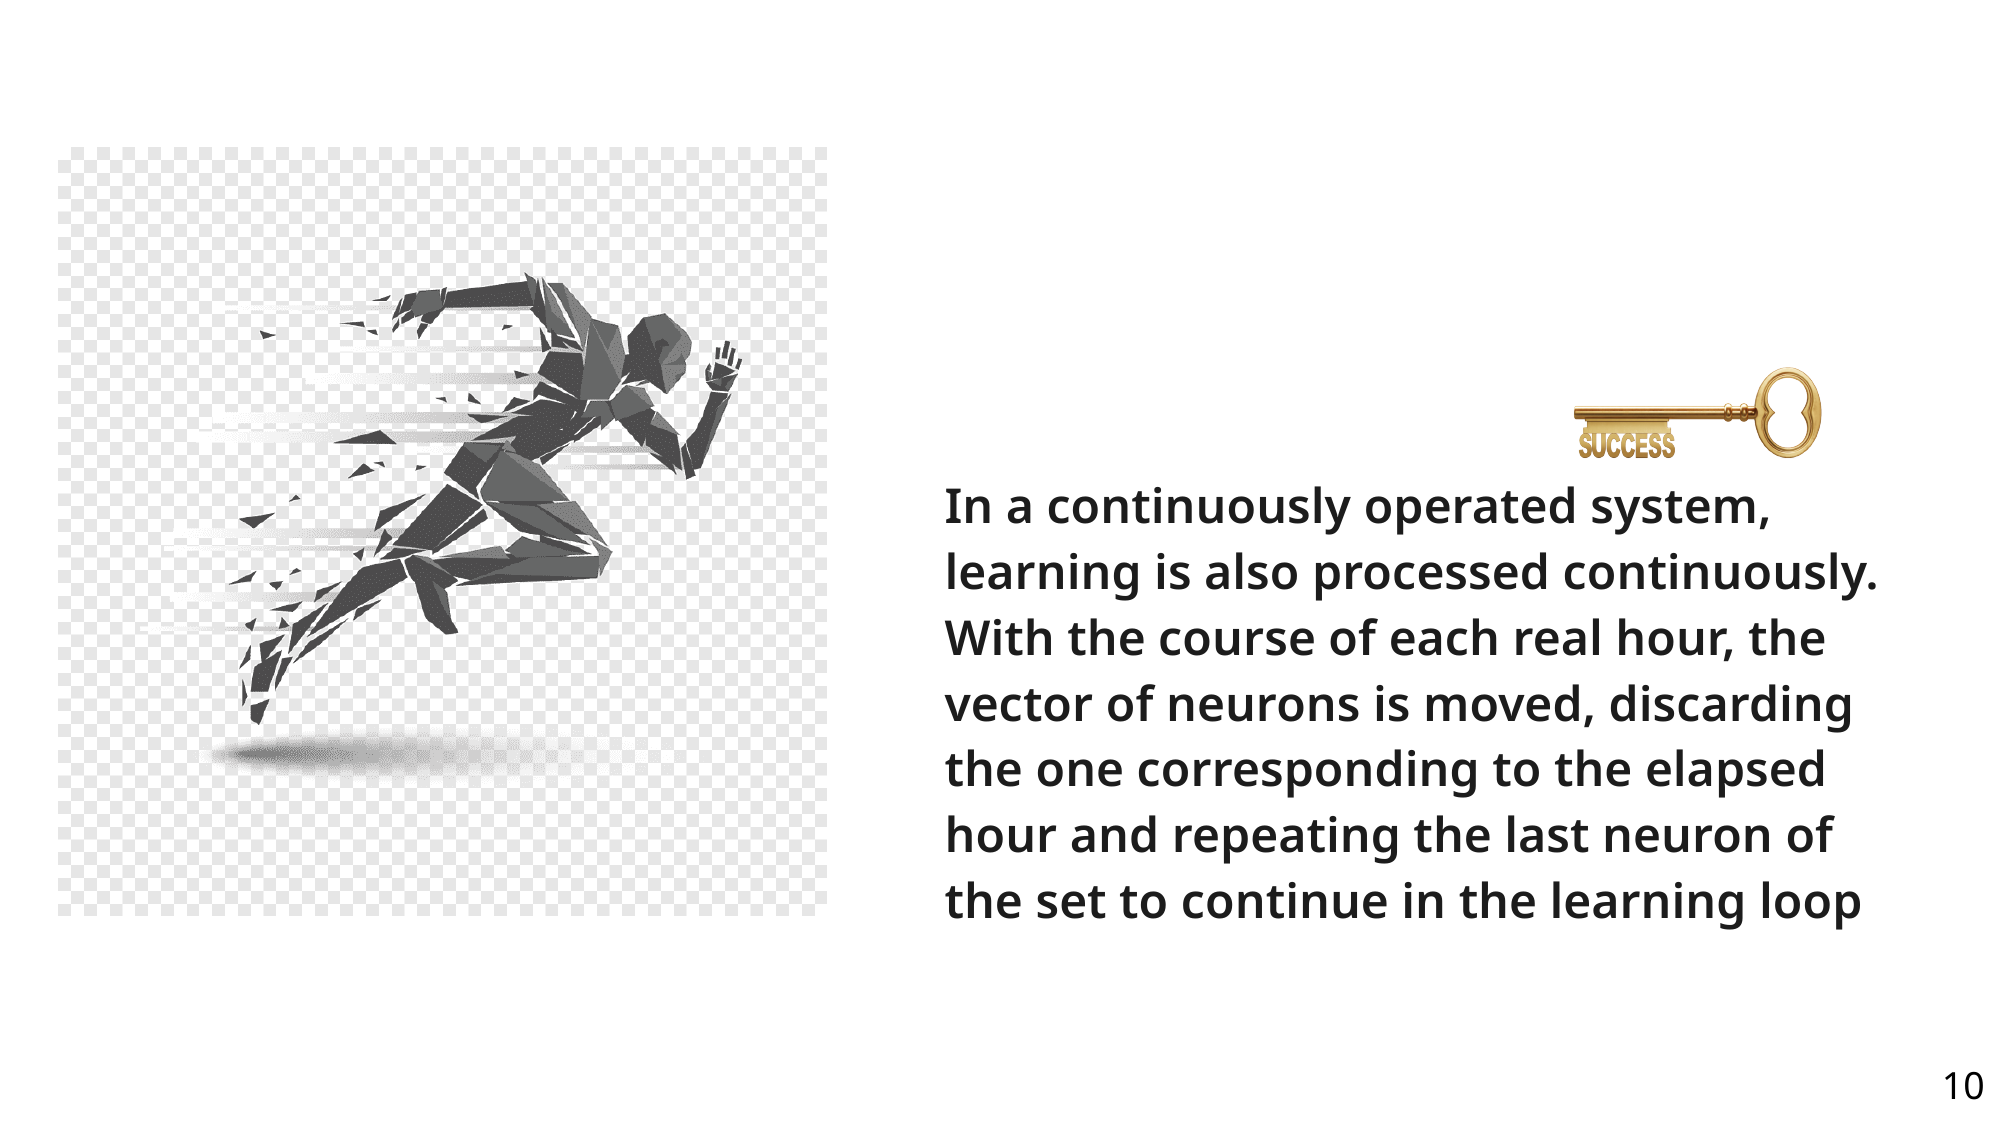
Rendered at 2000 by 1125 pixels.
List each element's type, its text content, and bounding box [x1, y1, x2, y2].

picture [58, 147, 827, 916]
picture [1564, 354, 1831, 465]
list In a continuously operated system, learning is also processed continuously. With the course of each real hour, the vector of neurons is moved, discarding the one corresponding to the elapsed hour and repeating the last neuron of the set to continue in the learning loop [944, 472, 1890, 945]
